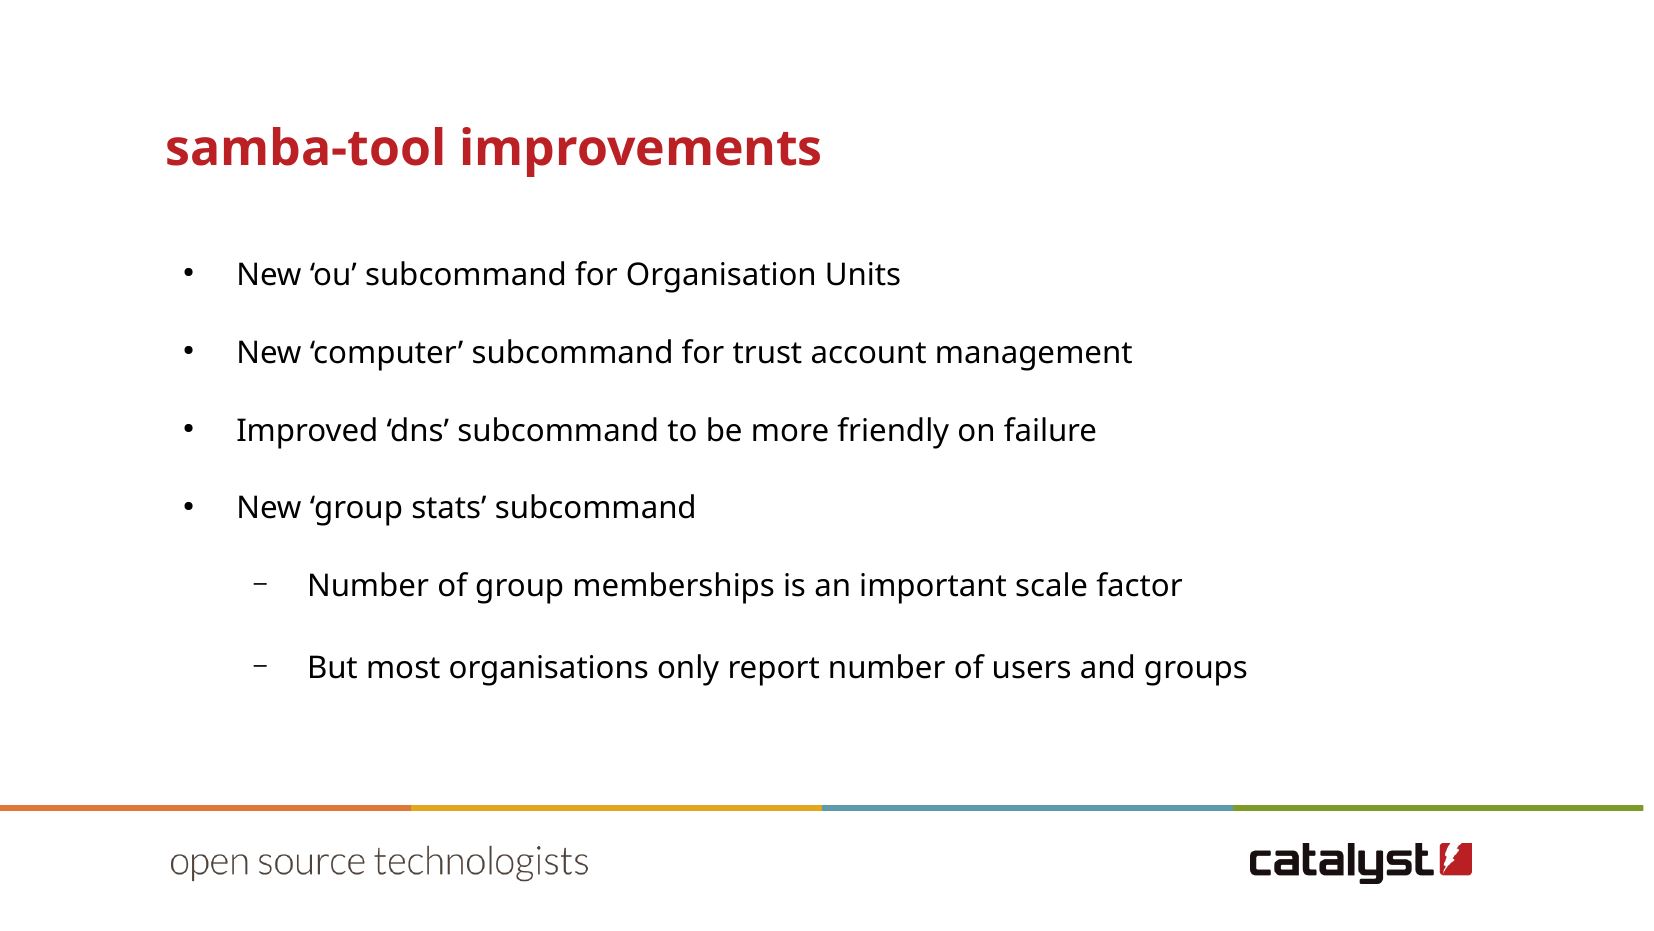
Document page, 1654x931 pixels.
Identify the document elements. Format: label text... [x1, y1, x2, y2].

title samba-tool improvements [165, 68, 1489, 224]
picture [0, 805, 1644, 884]
list New ‘ou’ subcommand for Organisation Units New ‘computer’ subcommand for trust account management Improved ‘dns’ subcommand to be more friendly on failure New ‘group stats’ subcommand Number of group memberships is an important scale factor But most organisations only report number of users and groups [165, 230, 1489, 770]
